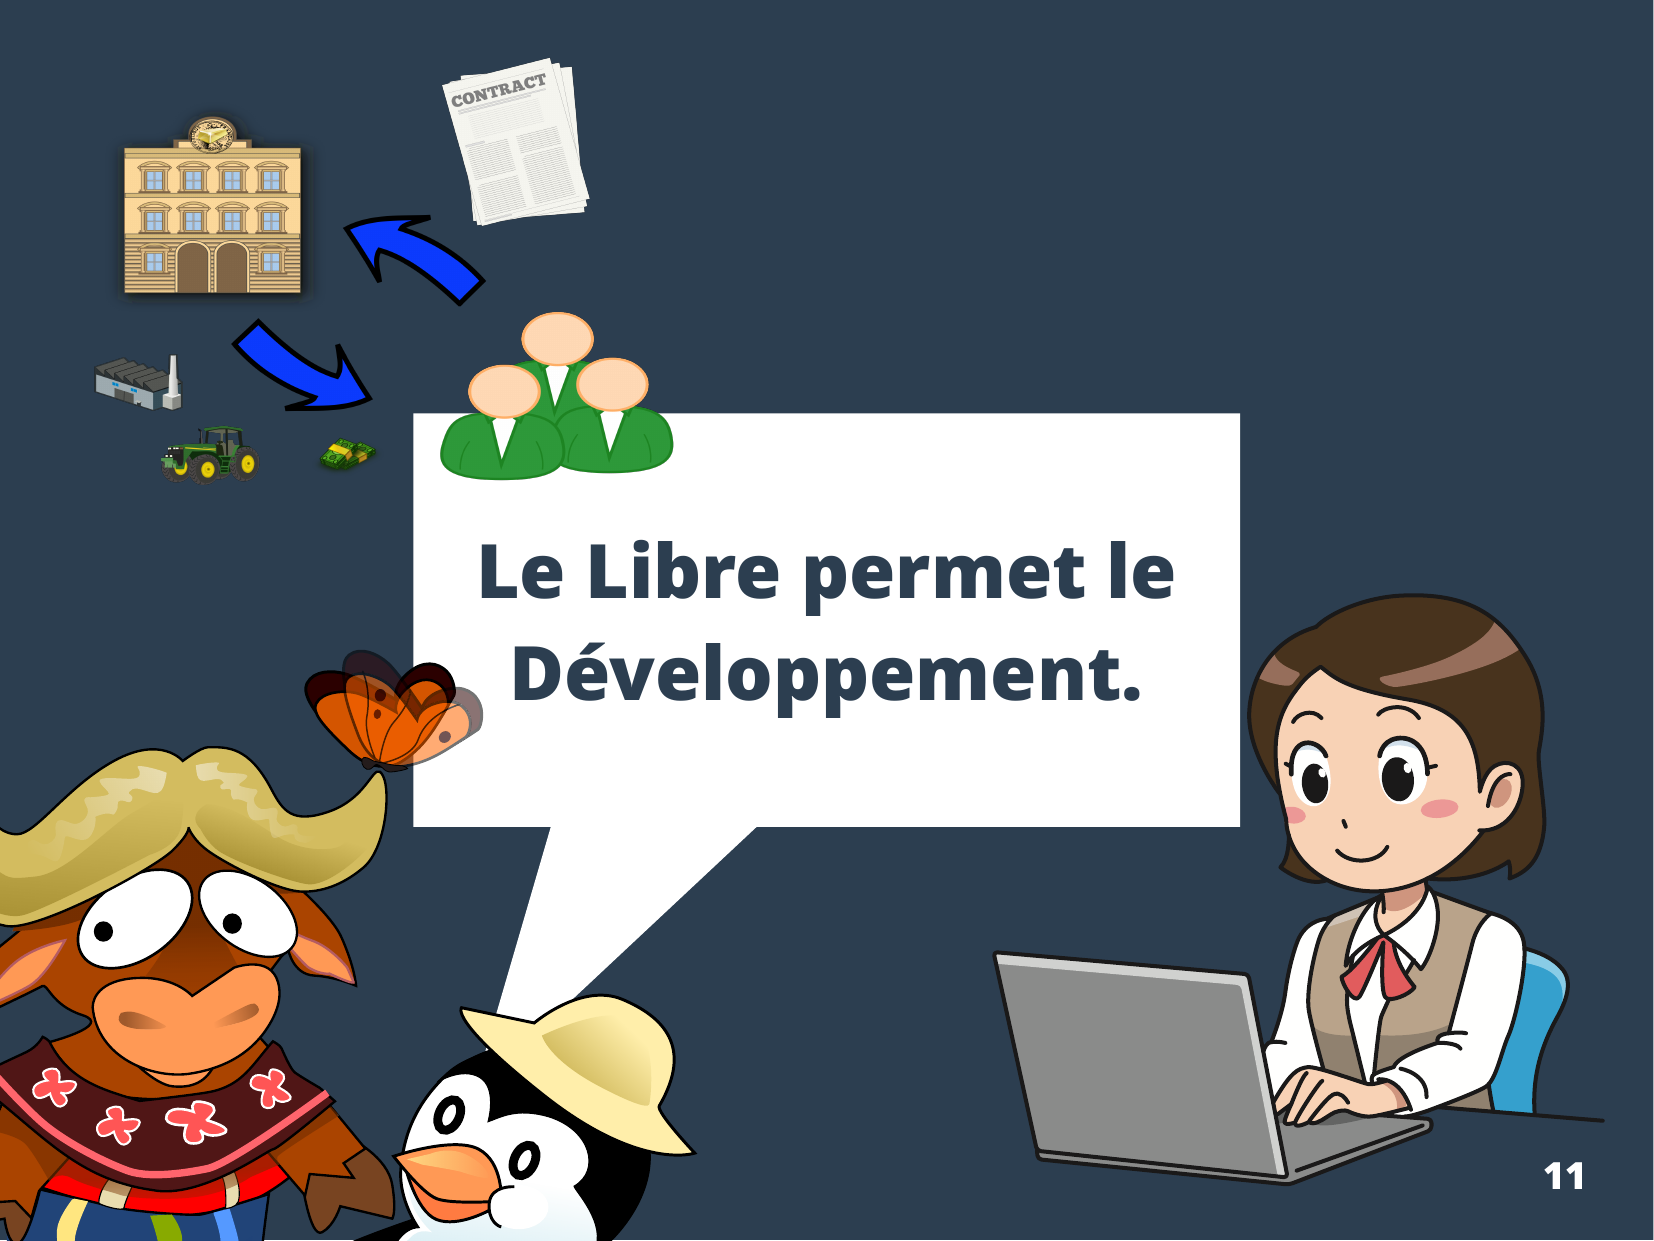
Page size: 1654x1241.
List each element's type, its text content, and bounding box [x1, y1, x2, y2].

picture [61, 35, 749, 485]
picture [992, 590, 1608, 1187]
picture [0, 649, 732, 1241]
title Le Libre permet le Développement. [442, 442, 1211, 798]
